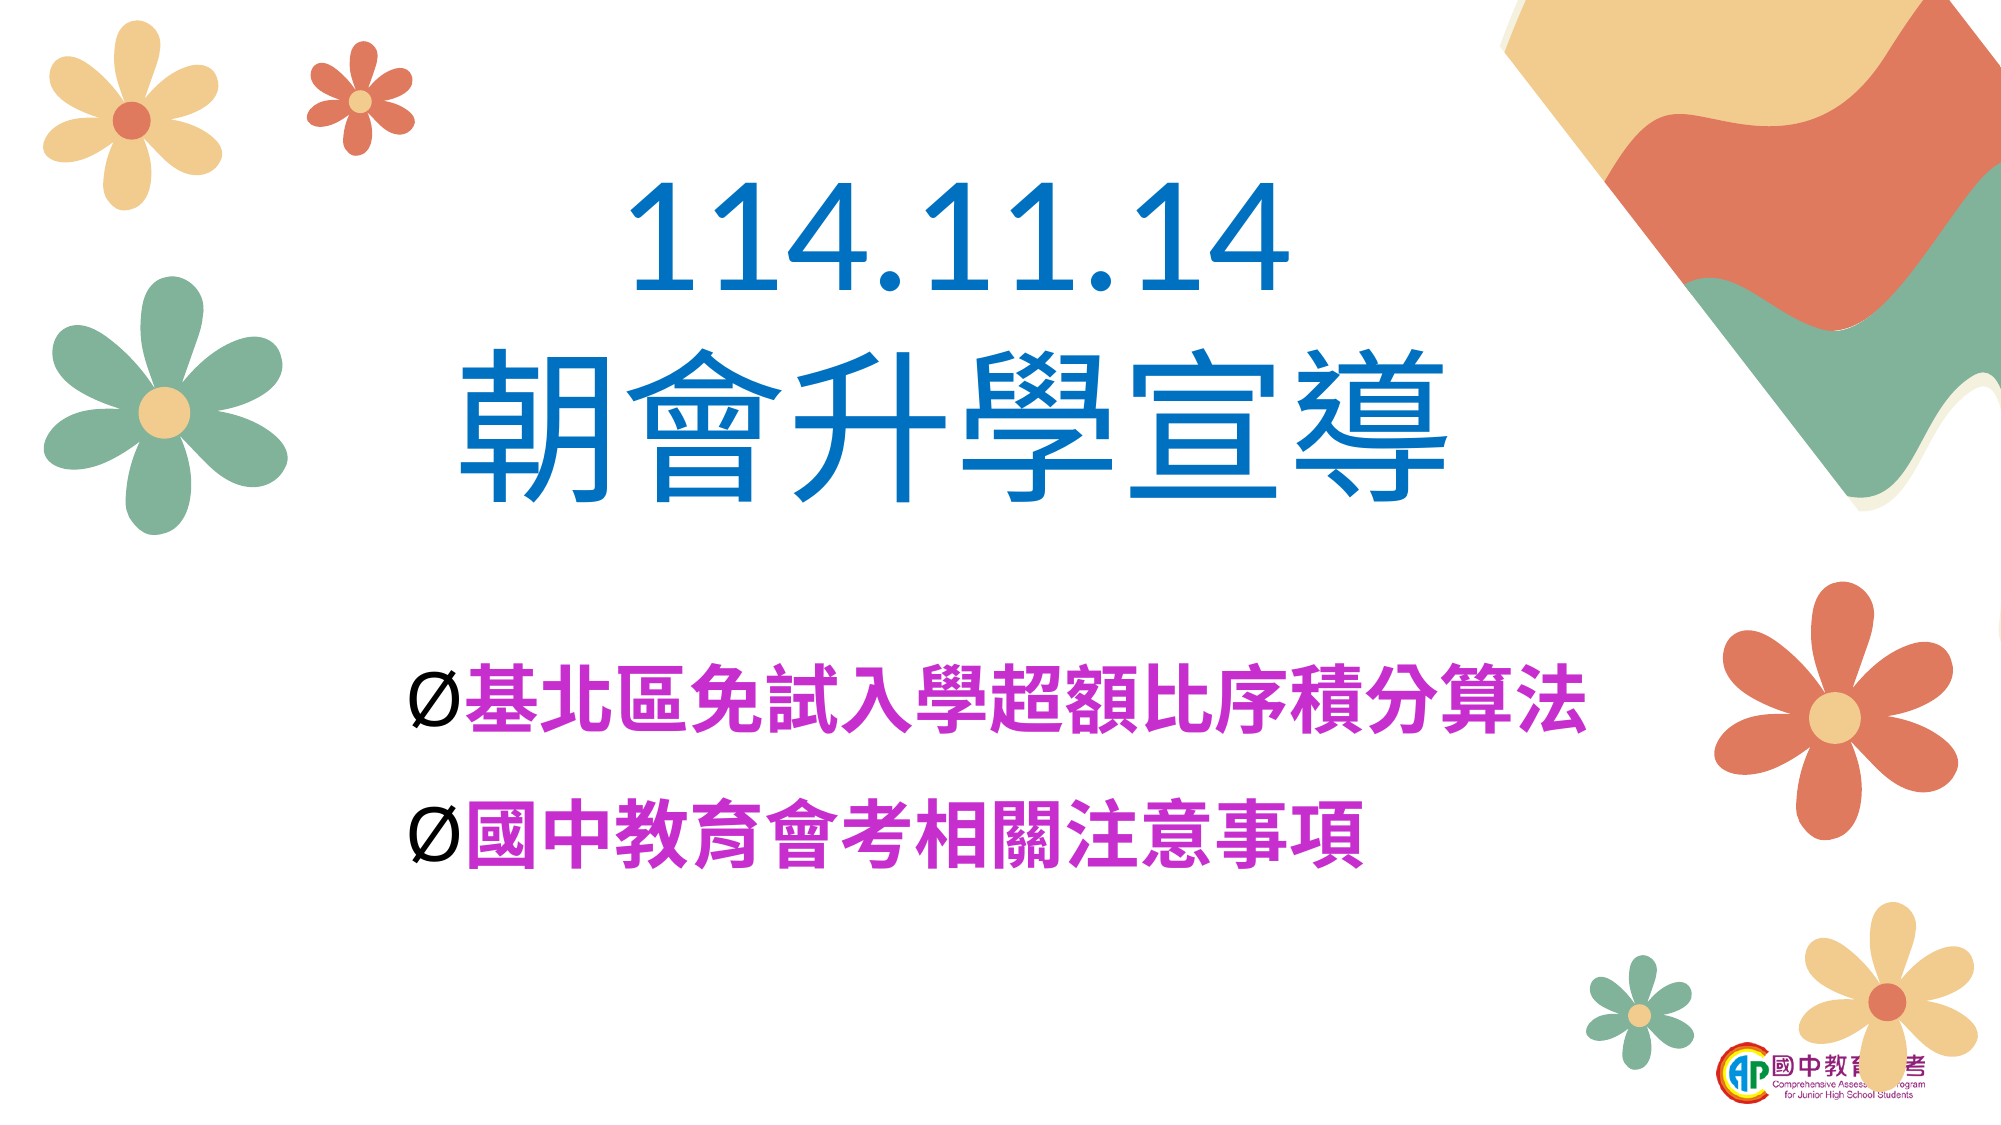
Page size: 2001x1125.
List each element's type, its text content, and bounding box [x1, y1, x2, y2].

text_box 基北區免試入學超額比序積分算法 國中教育會考相關注意事項 [391, 600, 1652, 885]
text_box [41, 20, 223, 211]
text_box [1464, 0, 2000, 841]
text_box [0, 276, 530, 1125]
text_box [305, 41, 416, 116]
text_box 114.11.14 朝會升學宣導 [257, 116, 1652, 531]
text_box [1584, 955, 1695, 1070]
text_box [1796, 901, 1979, 1093]
